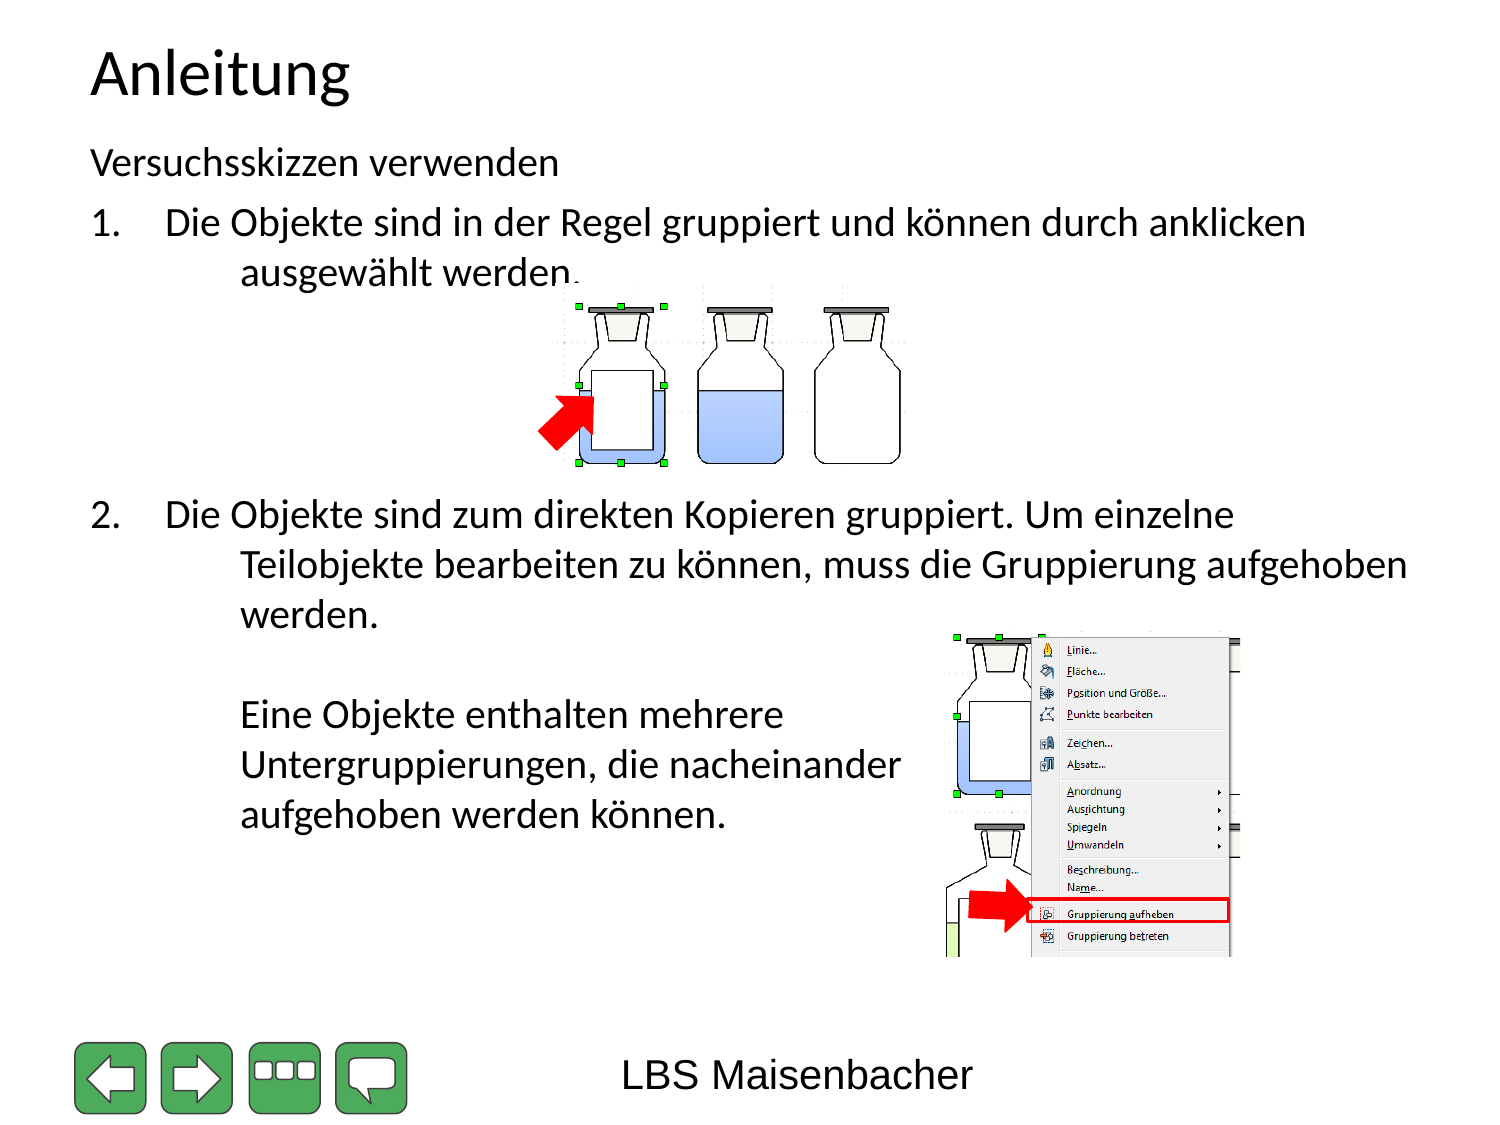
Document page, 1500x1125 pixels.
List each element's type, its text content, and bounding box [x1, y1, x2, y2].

text_box [968, 879, 1033, 933]
picture [944, 625, 1241, 957]
picture [555, 283, 910, 473]
text_box [538, 396, 594, 451]
title Anleitung [75, 20, 1426, 110]
list Versuchsskizzen verwenden Die Objekte sind in der Regel gruppiert und können durch anklicken ausgewählt werden. Die Objekte sind zum direkten Kopieren gruppiert. Um einzelne Teilobjekte bearbeiten zu können, muss die Gruppierung aufgehoben werden. Eine Objekte enthalten mehrere Untergruppierungen, die nacheinander aufgehoben werden können. [75, 127, 1426, 1005]
